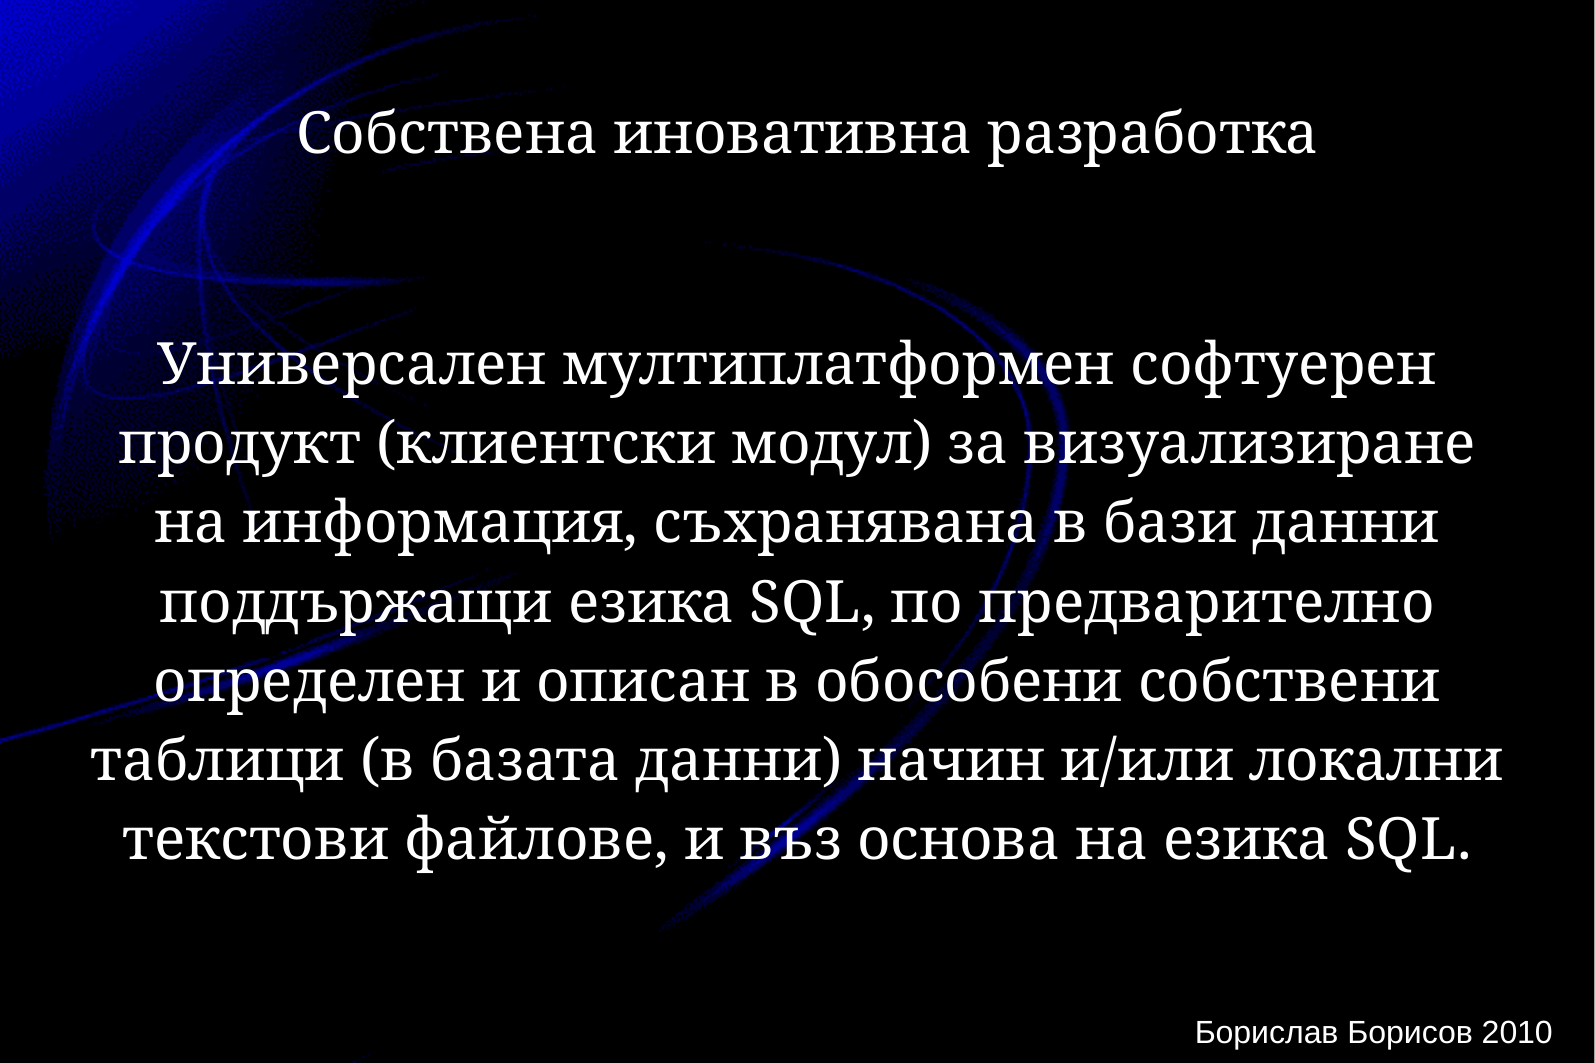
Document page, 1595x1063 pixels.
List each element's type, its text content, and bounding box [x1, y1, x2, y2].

text_box Борислав Борисов 2010 [1179, 1007, 1595, 1063]
subtitle Универсален мултиплатформен софтуерен продукт (клиентски модул) за визуализиране на информация, съхранявана в бази данни поддържащи езика SQL, по предварително определен и описан в обособени собствени таблици (в базата данни) начин и/или локални текстови файлове, и въз основа на езика SQL. [79, 256, 1515, 943]
title Собствена иновативна разработка [79, 42, 1515, 220]
picture [0, 0, 1595, 1063]
